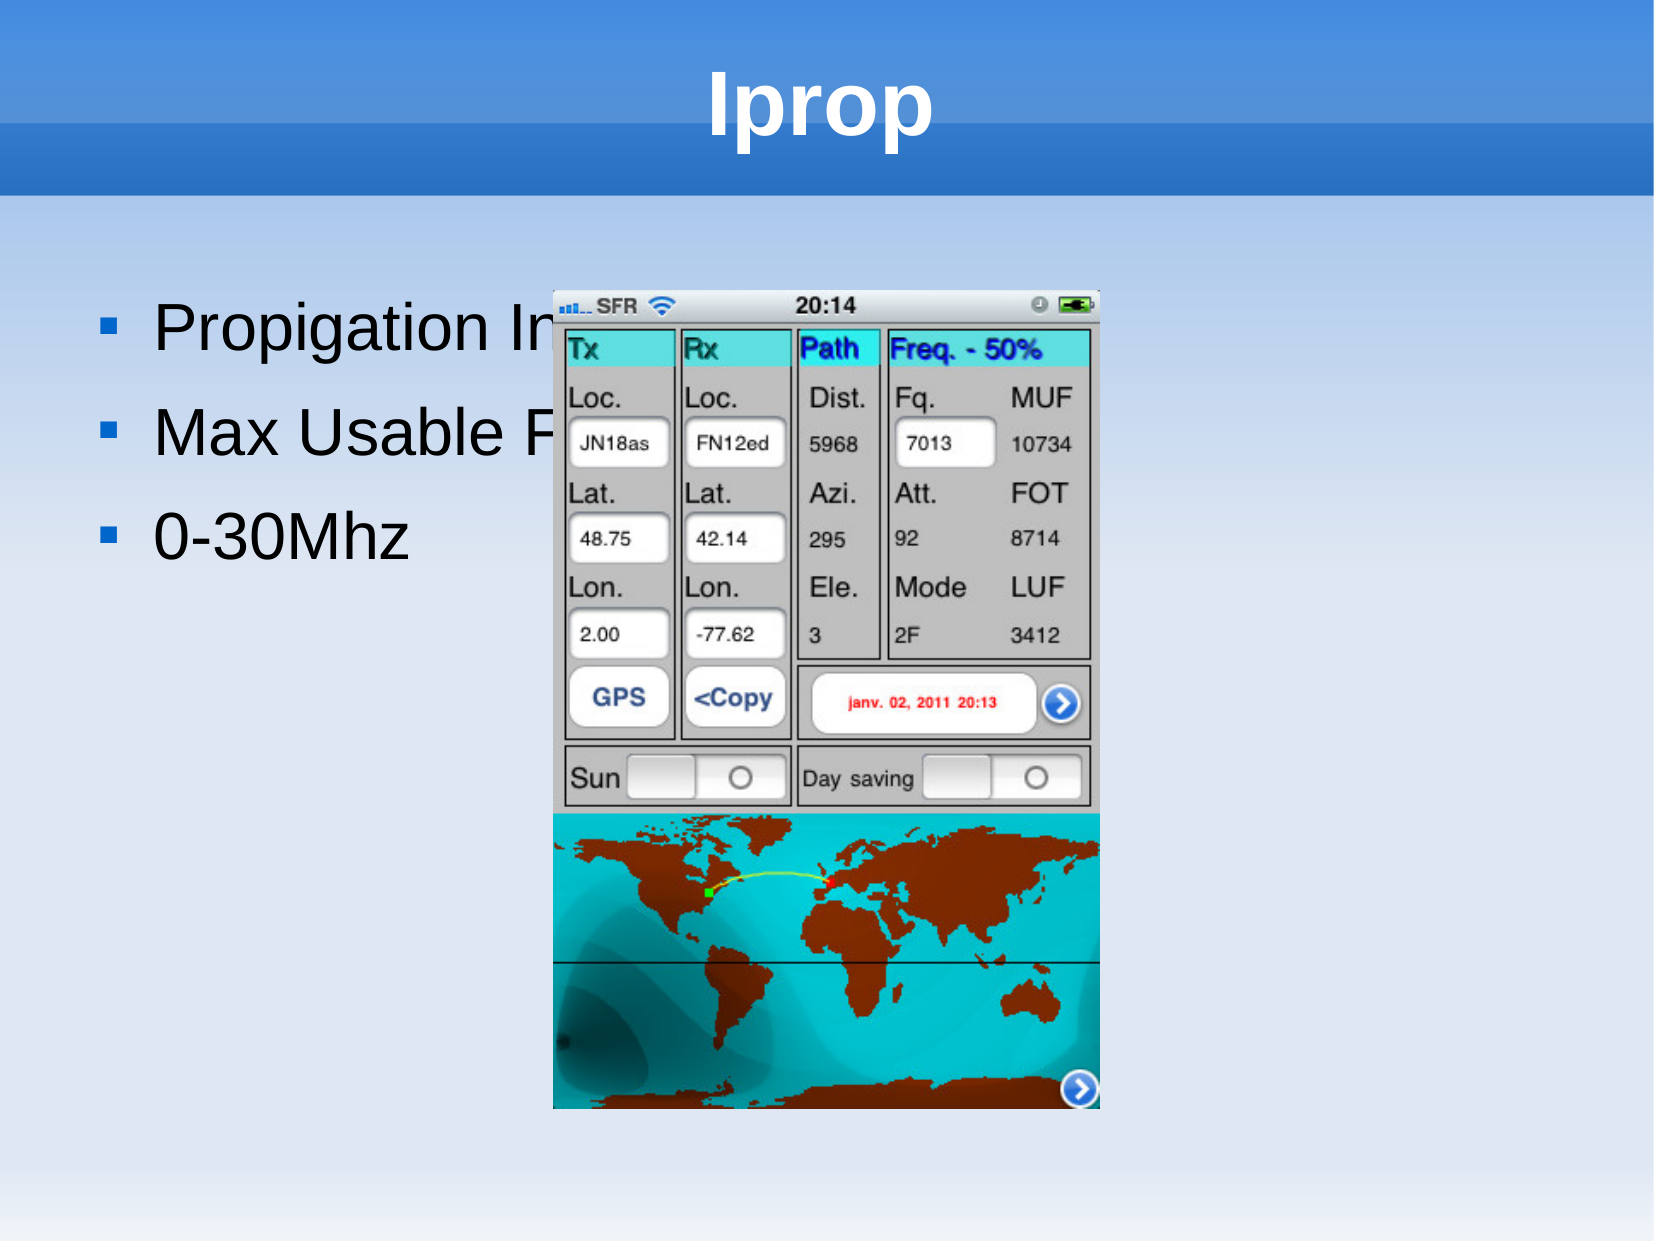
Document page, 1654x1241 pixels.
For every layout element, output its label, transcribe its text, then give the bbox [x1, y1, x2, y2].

title Iprop [76, 7, 1565, 200]
picture [0, 0, 1654, 1241]
list Propigation Info Max Usable Freq 0-30Mhz [82, 290, 553, 1094]
